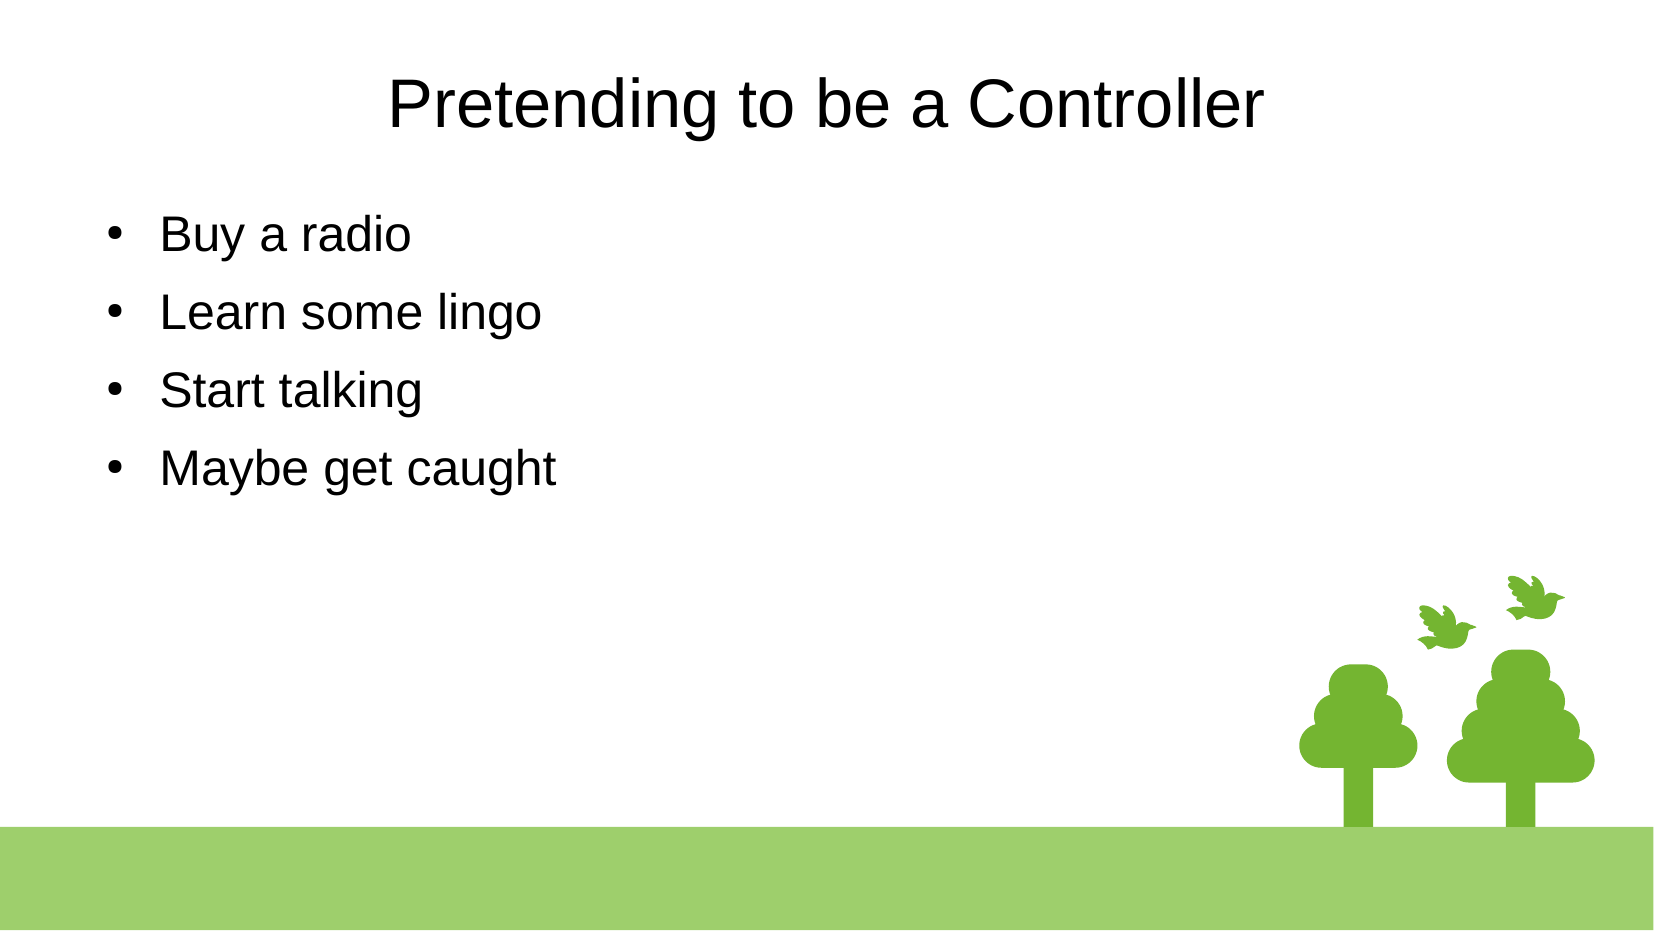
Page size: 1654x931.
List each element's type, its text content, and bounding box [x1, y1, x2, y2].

list Buy a radio Learn some lingo Start talking Maybe get caught [88, 206, 1565, 739]
title Pretending to be a Controller [88, 29, 1565, 178]
